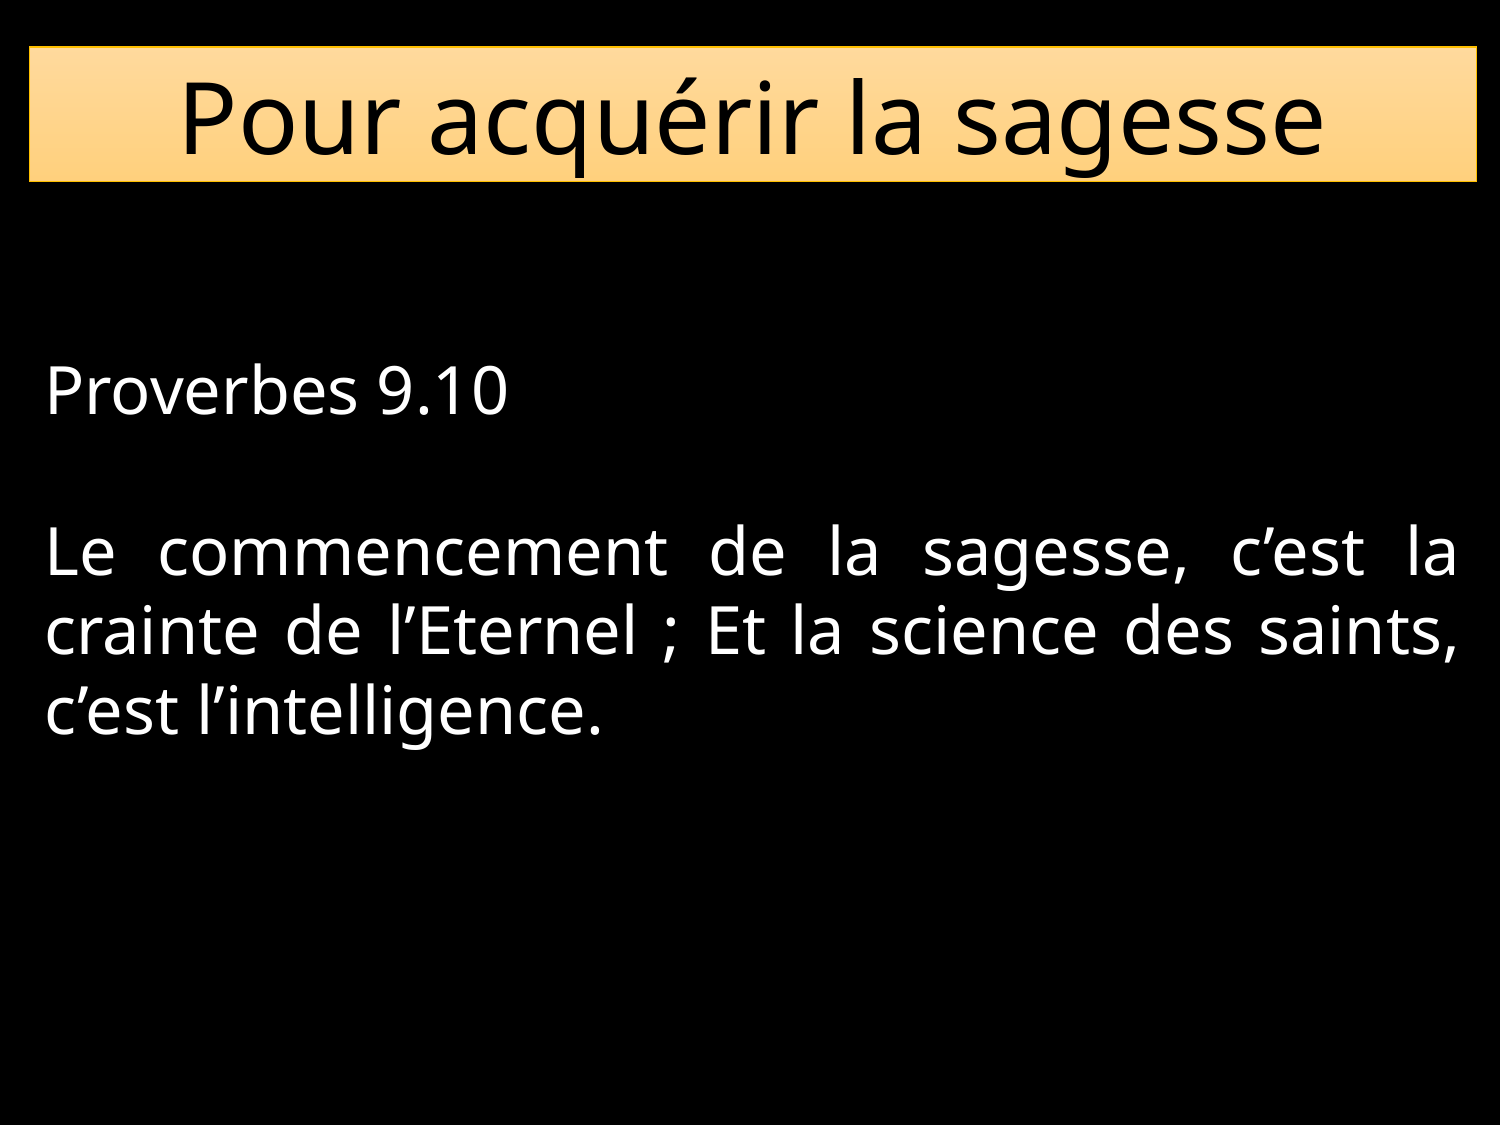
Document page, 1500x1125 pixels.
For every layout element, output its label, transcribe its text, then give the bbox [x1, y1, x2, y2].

text_box Proverbes 9.10 Le commencement de la sagesse, c’est la crainte de l’Eternel ; Et la science des saints, c’est l’intelligence. [29, 340, 1477, 756]
text_box Pour acquérir la sagesse [29, 47, 1477, 182]
